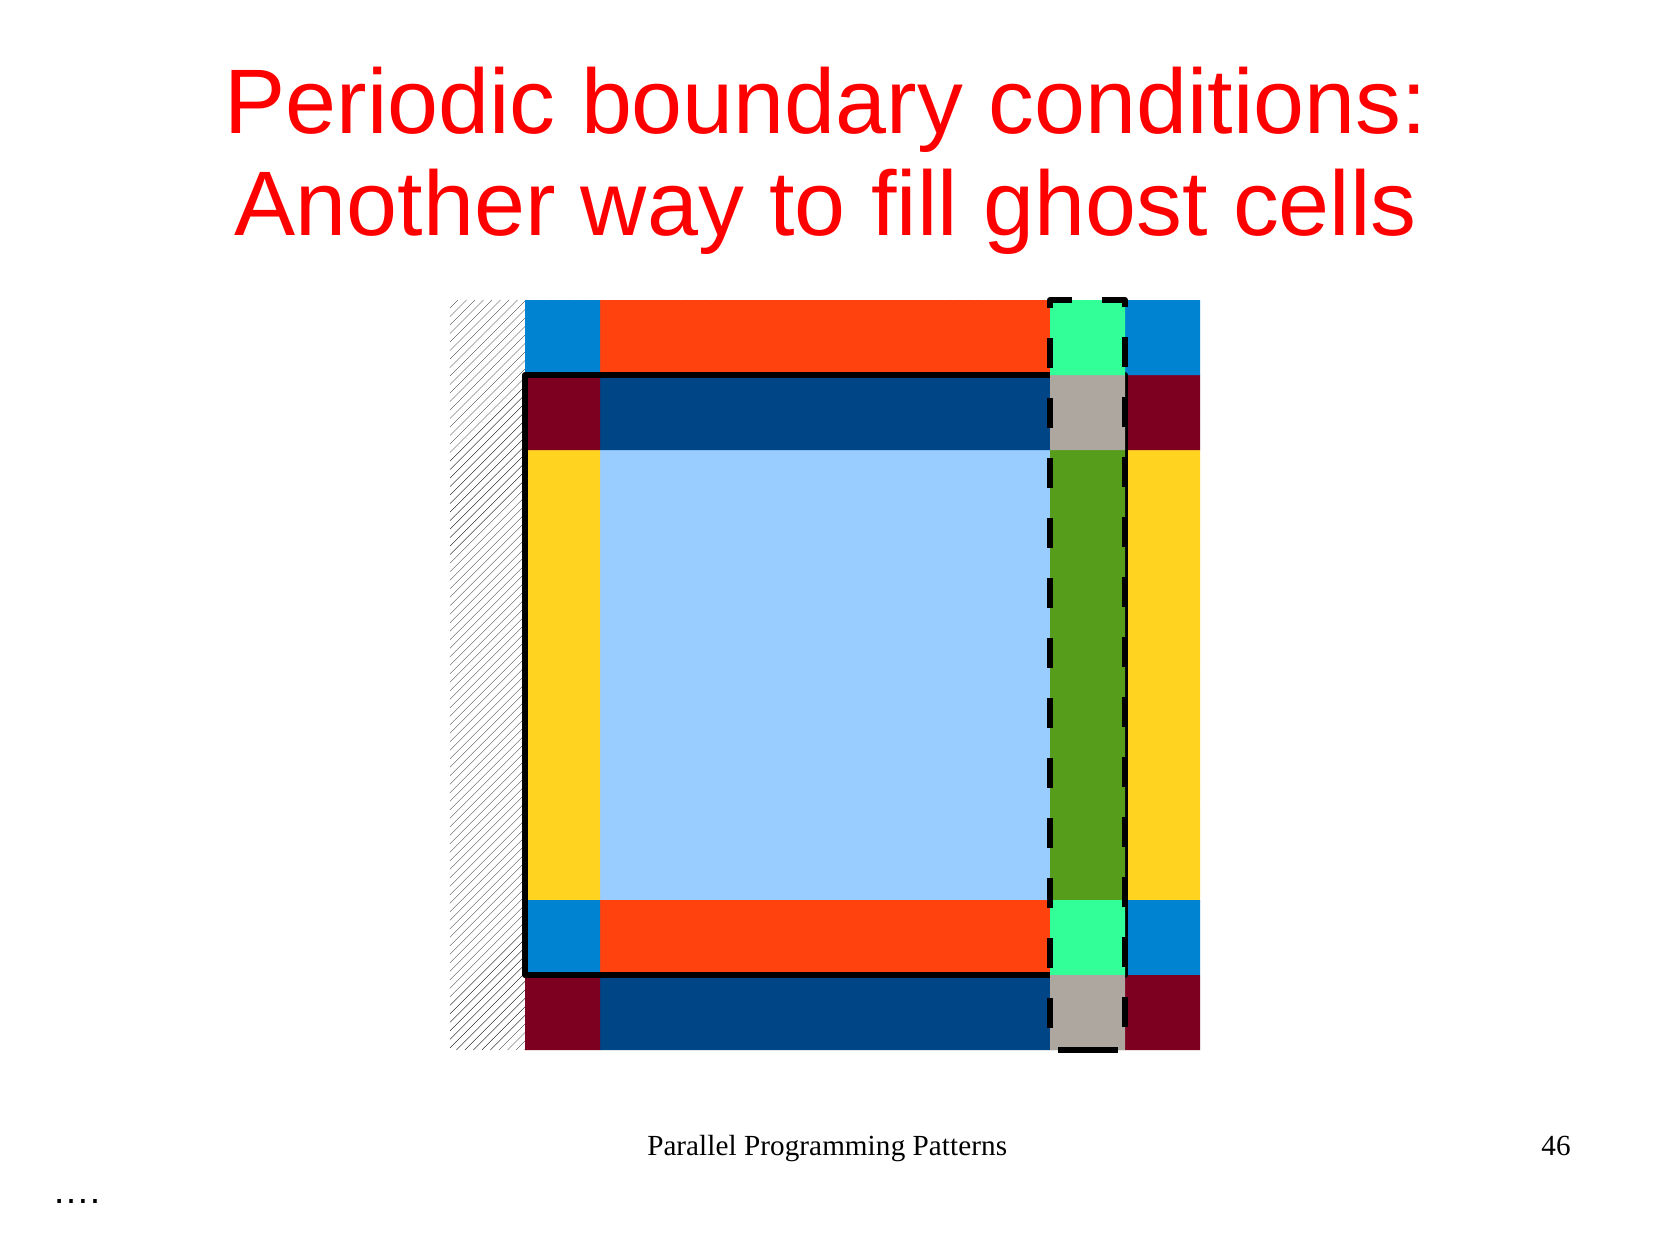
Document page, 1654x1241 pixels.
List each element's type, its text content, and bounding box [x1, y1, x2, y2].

text_box …. [37, 1162, 151, 1220]
title Periodic boundary conditions: Another way to fill ghost cells [82, 49, 1571, 257]
text_box [450, 300, 1201, 1051]
